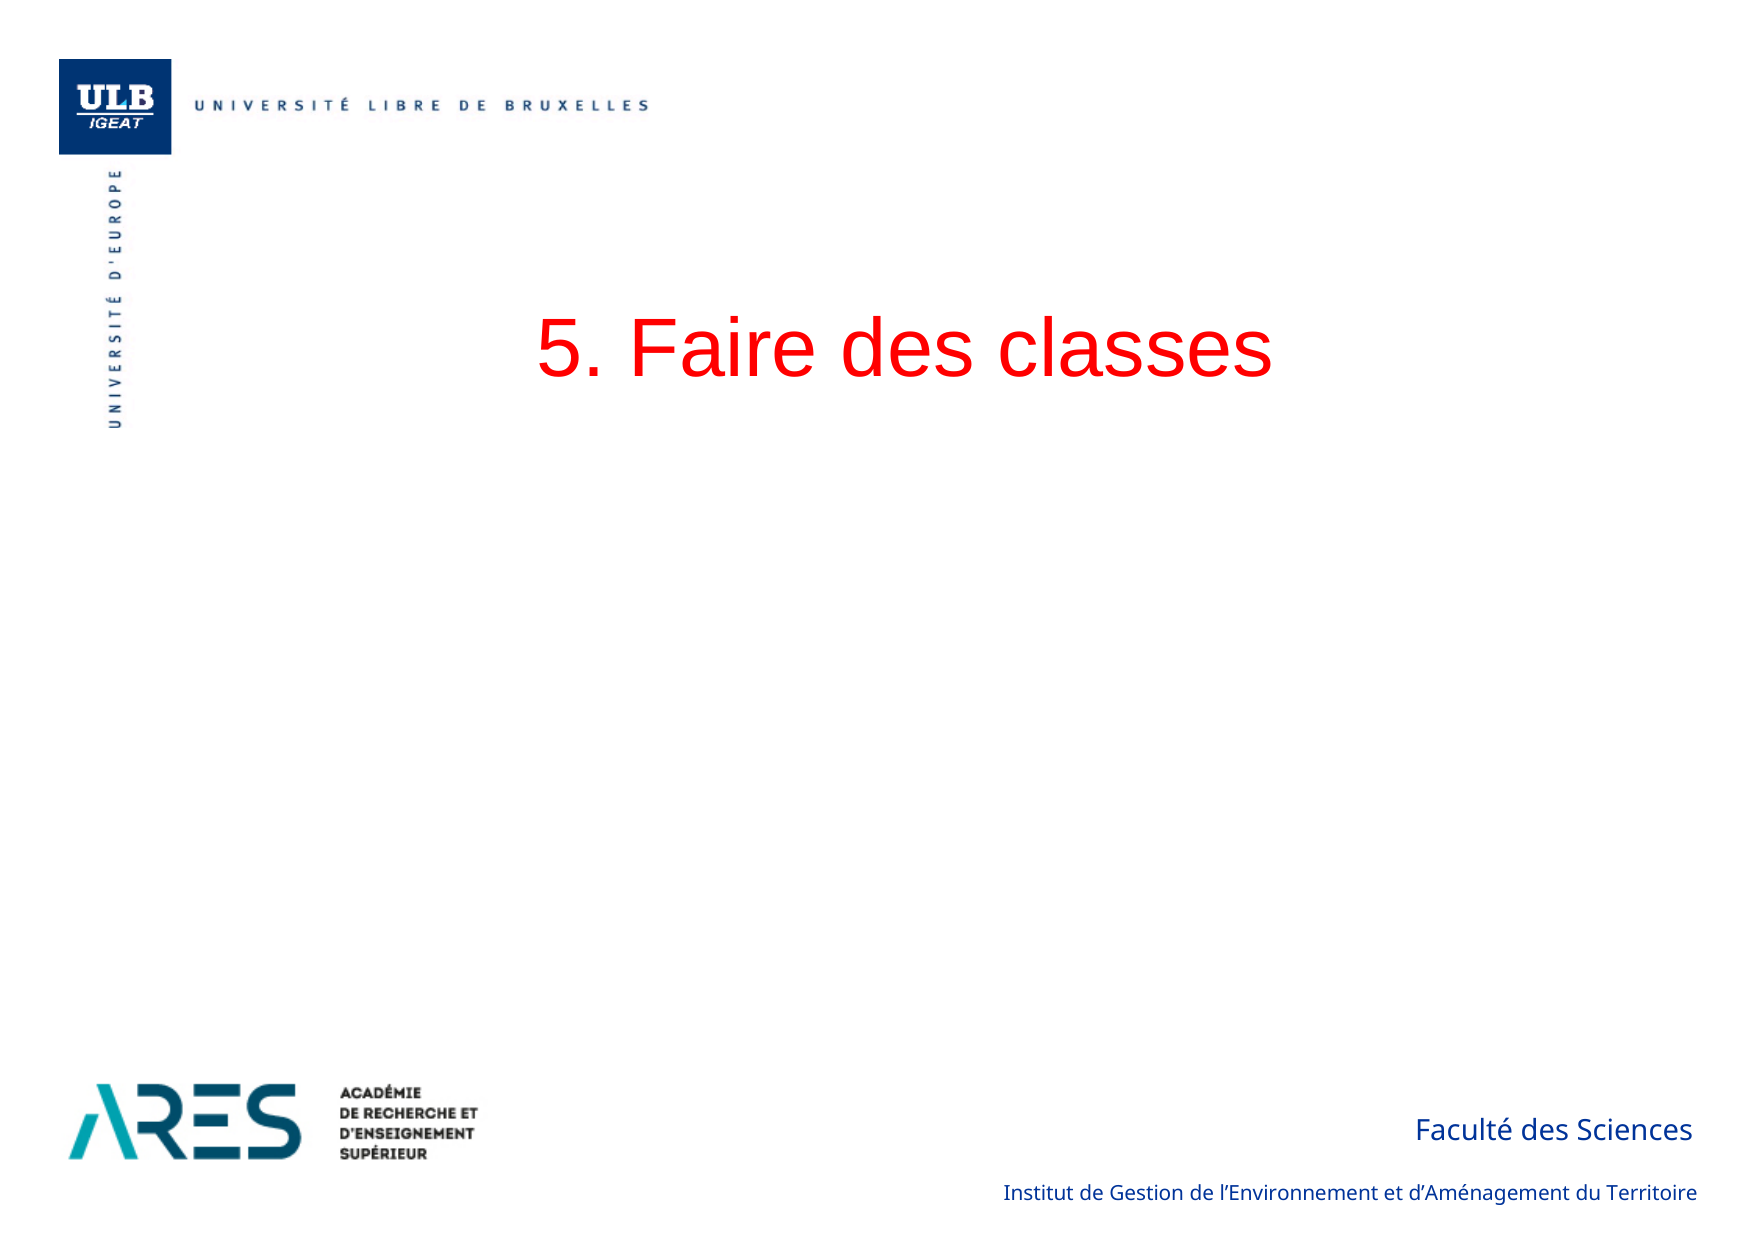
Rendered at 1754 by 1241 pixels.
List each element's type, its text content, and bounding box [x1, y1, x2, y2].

text_box Institut de Gestion de l’Environnement et d’Aménagement du Territoire [988, 1170, 1719, 1215]
title 5. Faire des classes [181, 101, 1654, 599]
picture [0, 59, 1695, 1235]
text_box Faculté des Sciences [1400, 1101, 1709, 1157]
